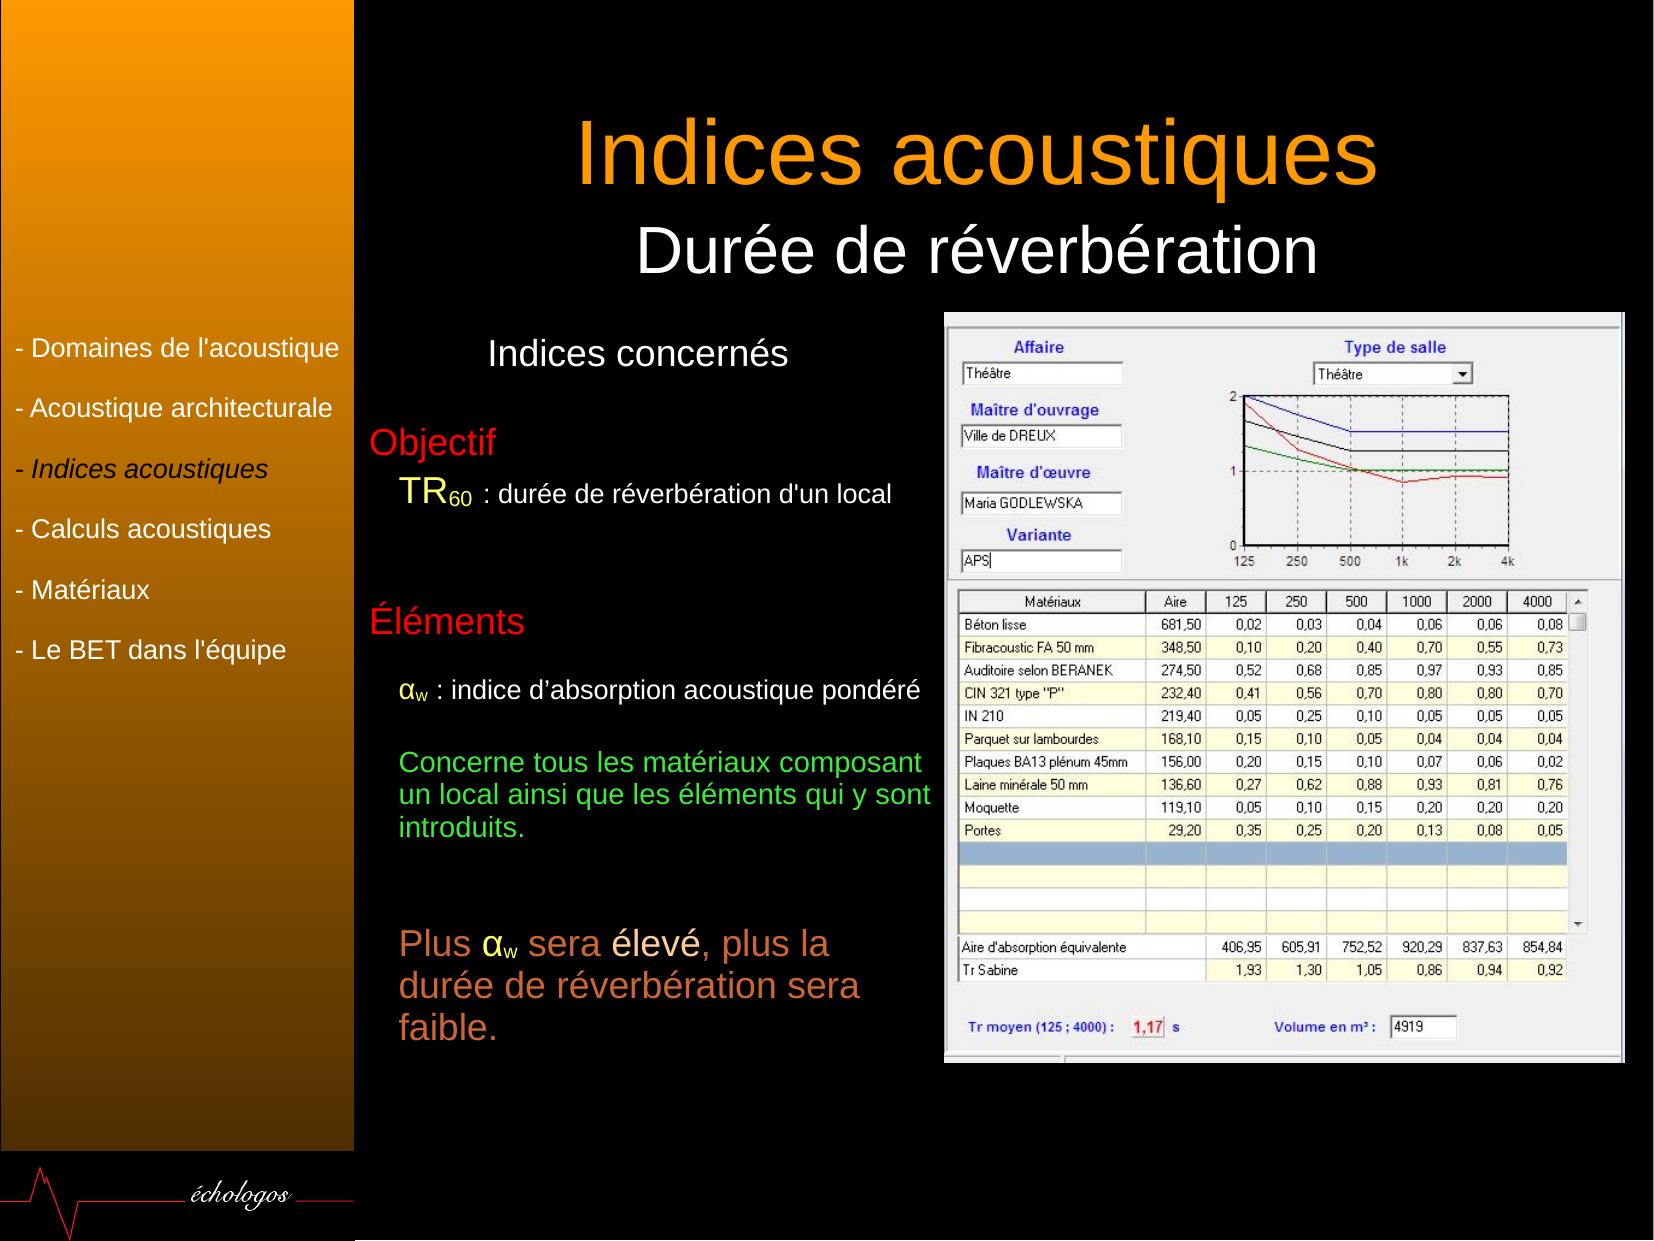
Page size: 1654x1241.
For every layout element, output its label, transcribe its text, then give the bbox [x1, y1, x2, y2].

text_box TR60 : durée de réverbération d'un local [383, 461, 944, 532]
text_box Éléments [355, 592, 916, 650]
text_box Plus αw sera élevé, plus la durée de réverbération sera faible. [383, 915, 916, 1123]
text_box Indices concernés [472, 325, 857, 382]
text_box Durée de réverbération [383, 206, 1571, 294]
title Indices acoustiques [383, 56, 1571, 206]
picture [0, 1166, 355, 1241]
picture [944, 312, 1625, 1063]
text_box Objectif [355, 413, 562, 471]
text_box αw : indice d’absorption acoustique pondéré [383, 665, 944, 724]
text_box Concerne tous les matériaux composant un local ainsi que les éléments qui y sont introduits. [383, 738, 944, 852]
text_box - Domaines de l'acoustique - Acoustique architecturale - Indices acoustiques - Calculs acoustiques - Matériaux - Le BET dans l'équipe [0, 325, 355, 755]
